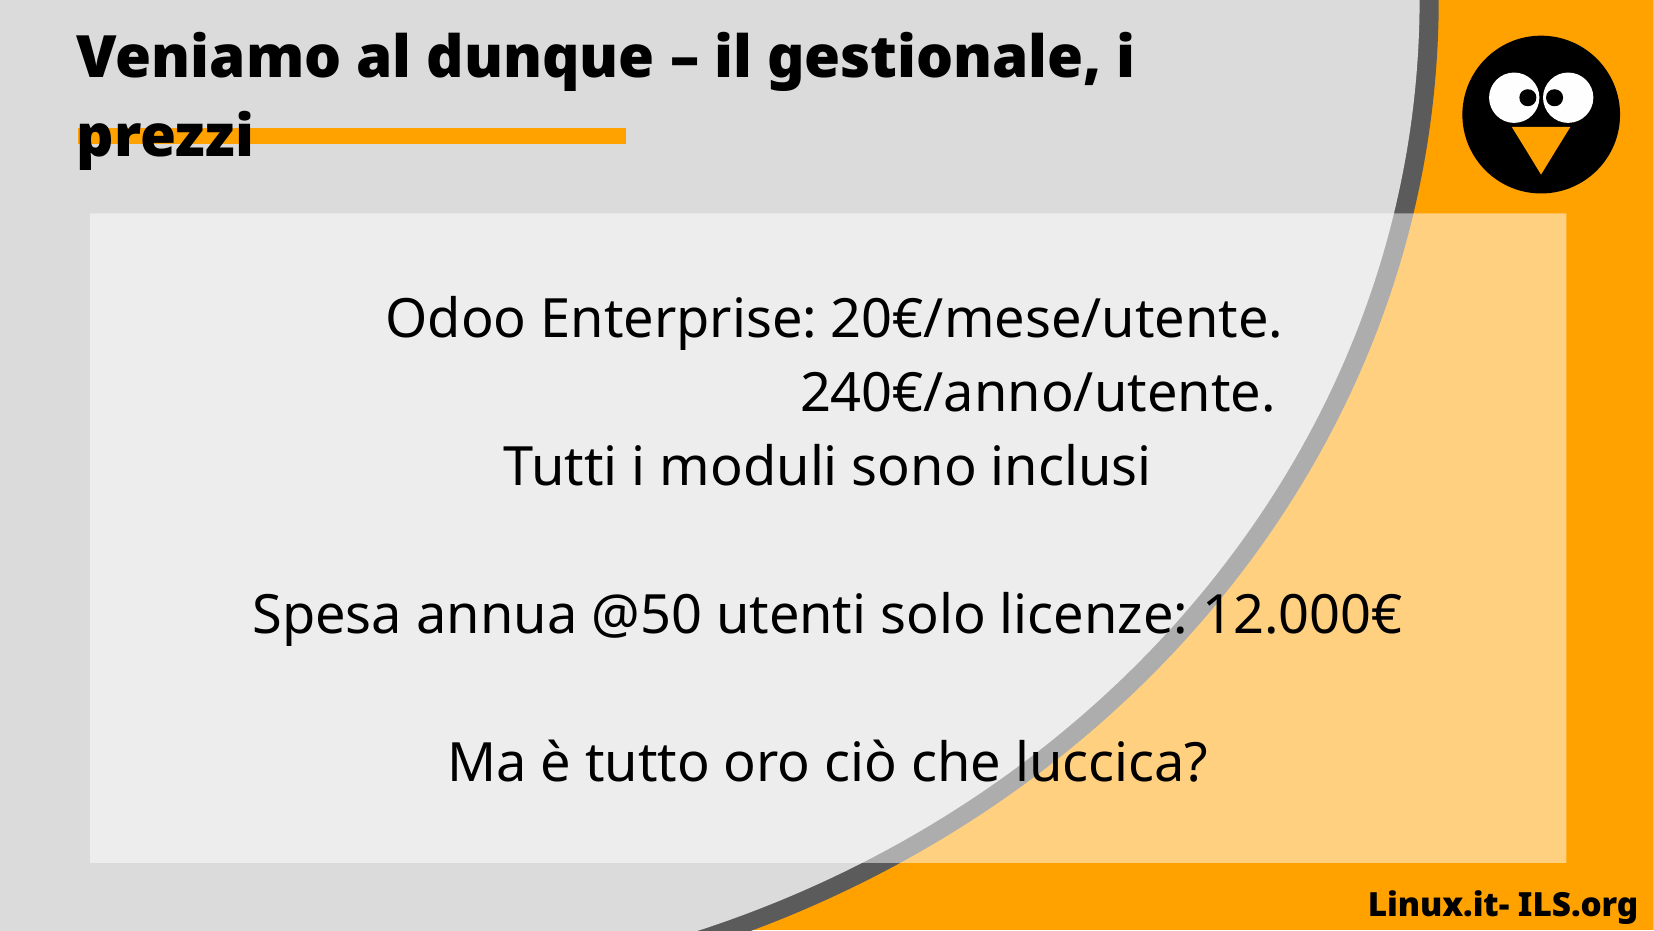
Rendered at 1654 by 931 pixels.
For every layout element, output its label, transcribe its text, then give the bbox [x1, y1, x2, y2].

text_box Linux.it- ILS.org [1346, 873, 1654, 927]
title Veniamo al dunque – il gestionale, i prezzi [76, 28, 1264, 161]
subtitle Odoo Enterprise: 20€/mese/utente. 240€/anno/utente. Tutti i moduli sono inclusi Spesa annua @50 utenti solo licenze: 12.000€ Ma è tutto oro ciò che luccica? [89, 213, 1567, 863]
